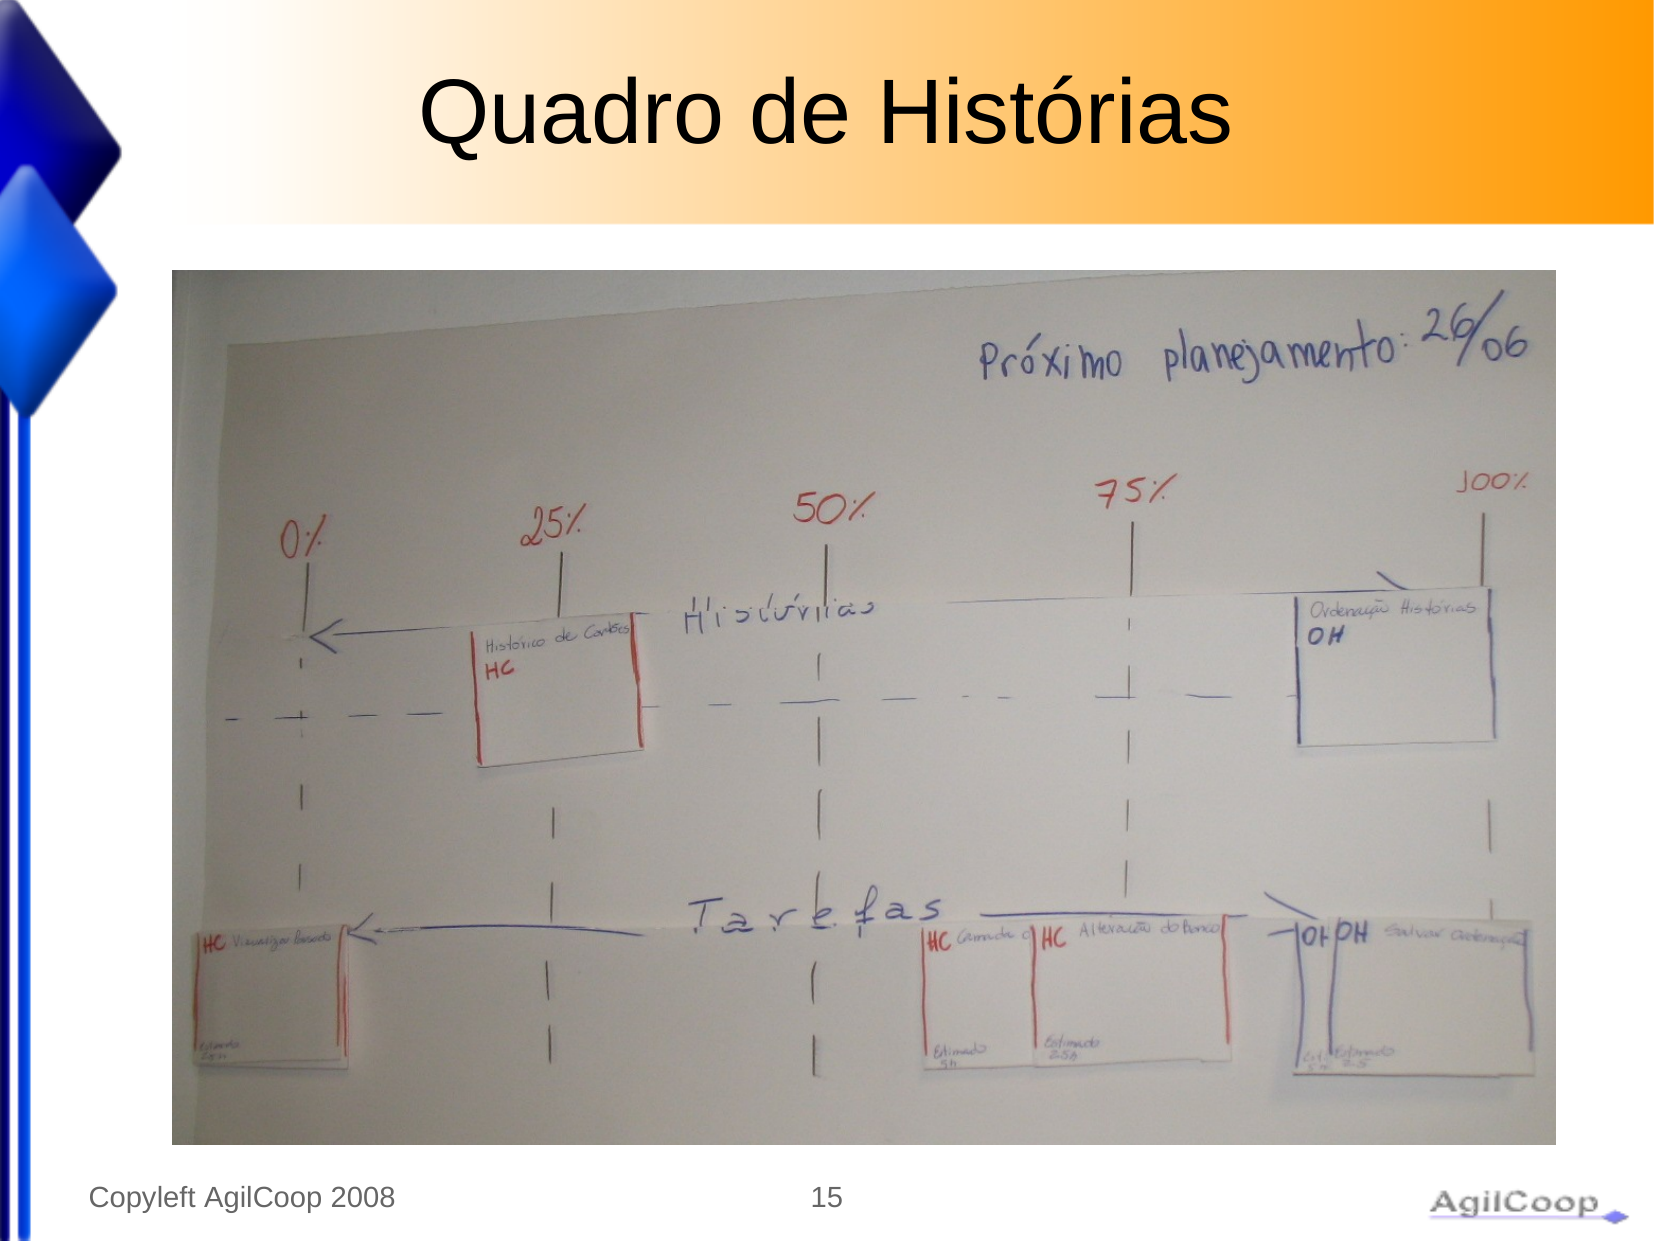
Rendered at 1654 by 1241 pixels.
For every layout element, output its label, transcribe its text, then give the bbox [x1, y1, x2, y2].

title Quadro de Histórias [82, 15, 1571, 208]
picture [0, 0, 1654, 1241]
